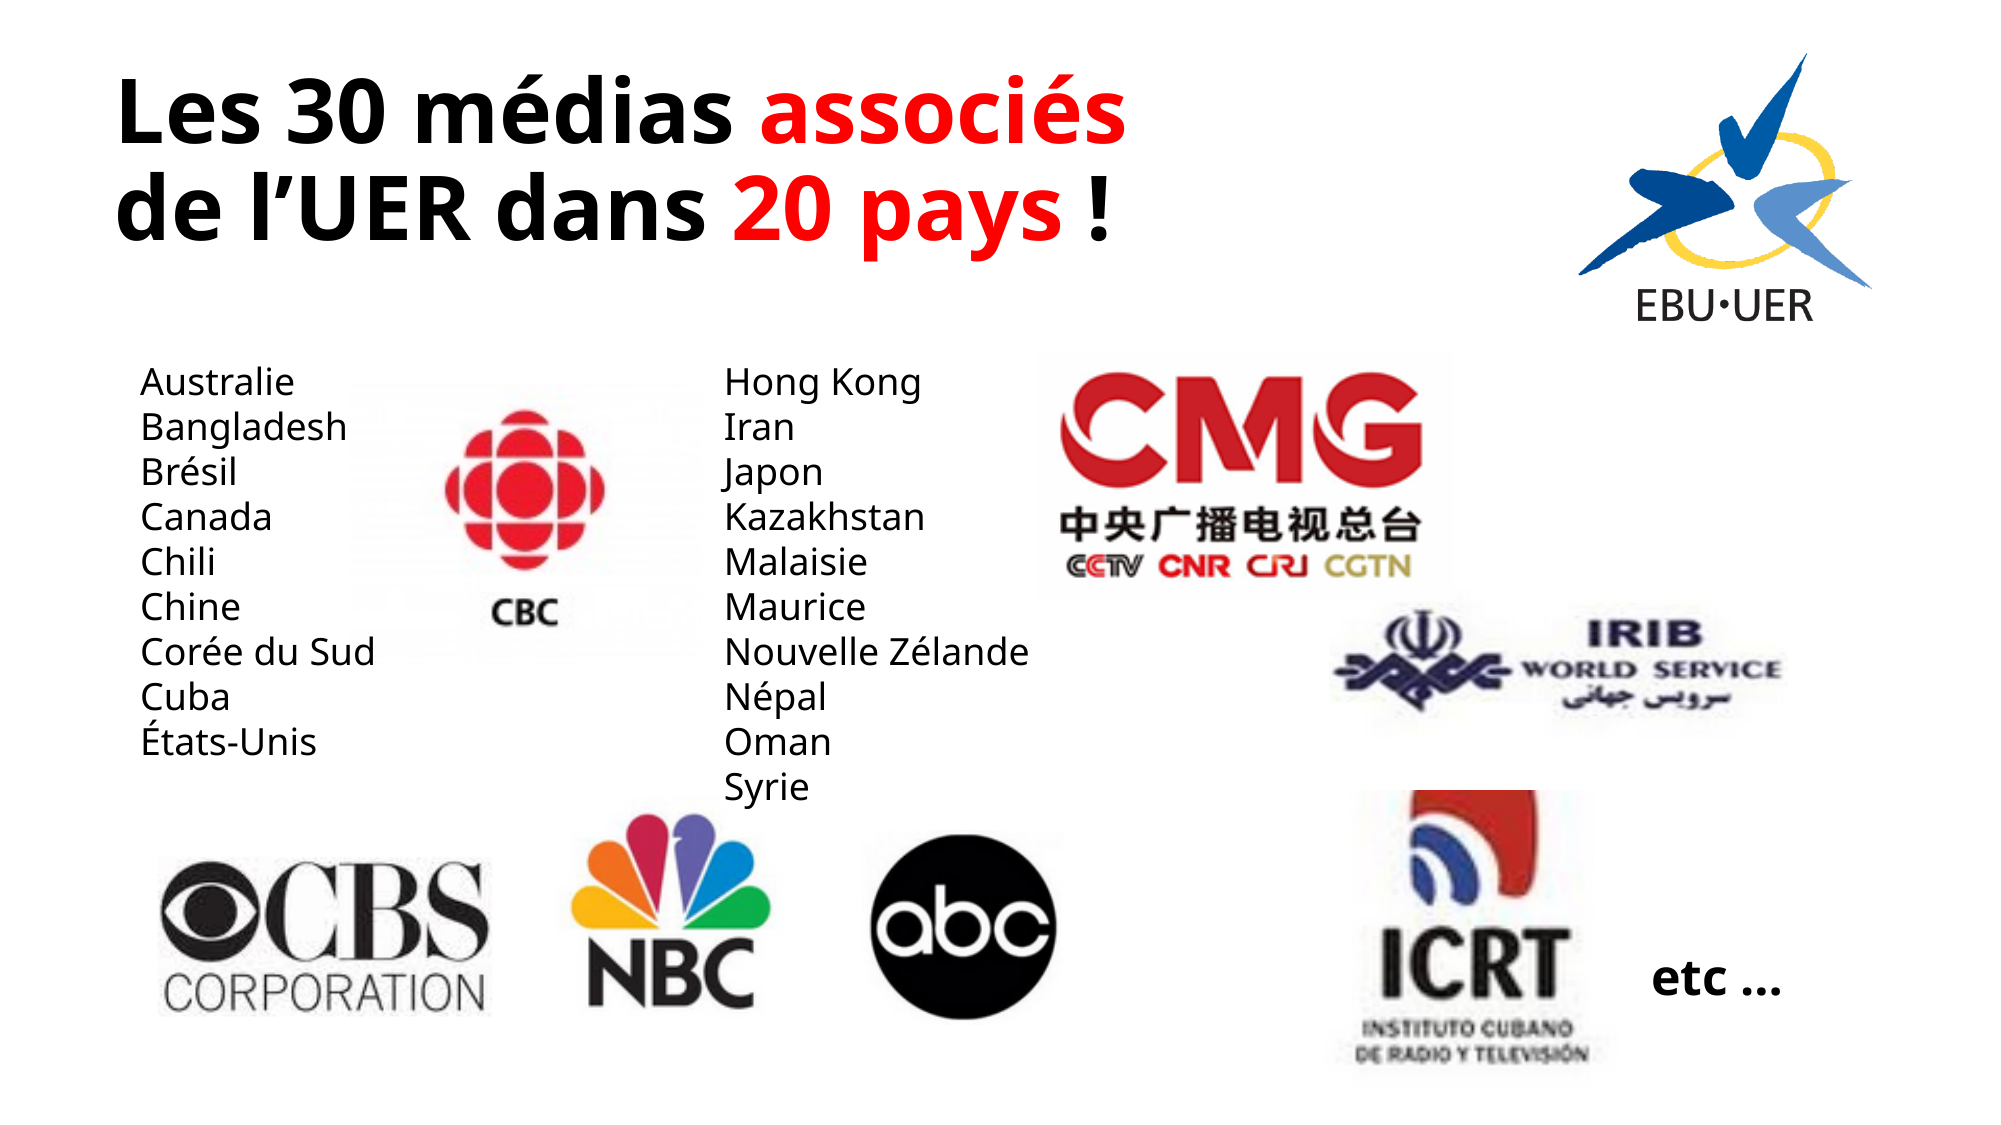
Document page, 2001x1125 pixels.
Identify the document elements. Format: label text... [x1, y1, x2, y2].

text_box Hong Kong Iran Japon Kazakhstan Malaisie Maurice Nouvelle Zélande Népal Oman Syrie [708, 350, 1091, 820]
picture [96, 350, 1844, 1113]
text_box Australie Bangladesh Brésil Canada Chili Chine Corée du Sud Cuba États-Unis [125, 350, 475, 775]
picture [1575, 50, 1875, 324]
picture [475, 384, 708, 665]
title Les 30 médias associés de l’UER dans 20 pays ! [99, 54, 1575, 272]
text_box etc … [1635, 937, 1904, 1124]
